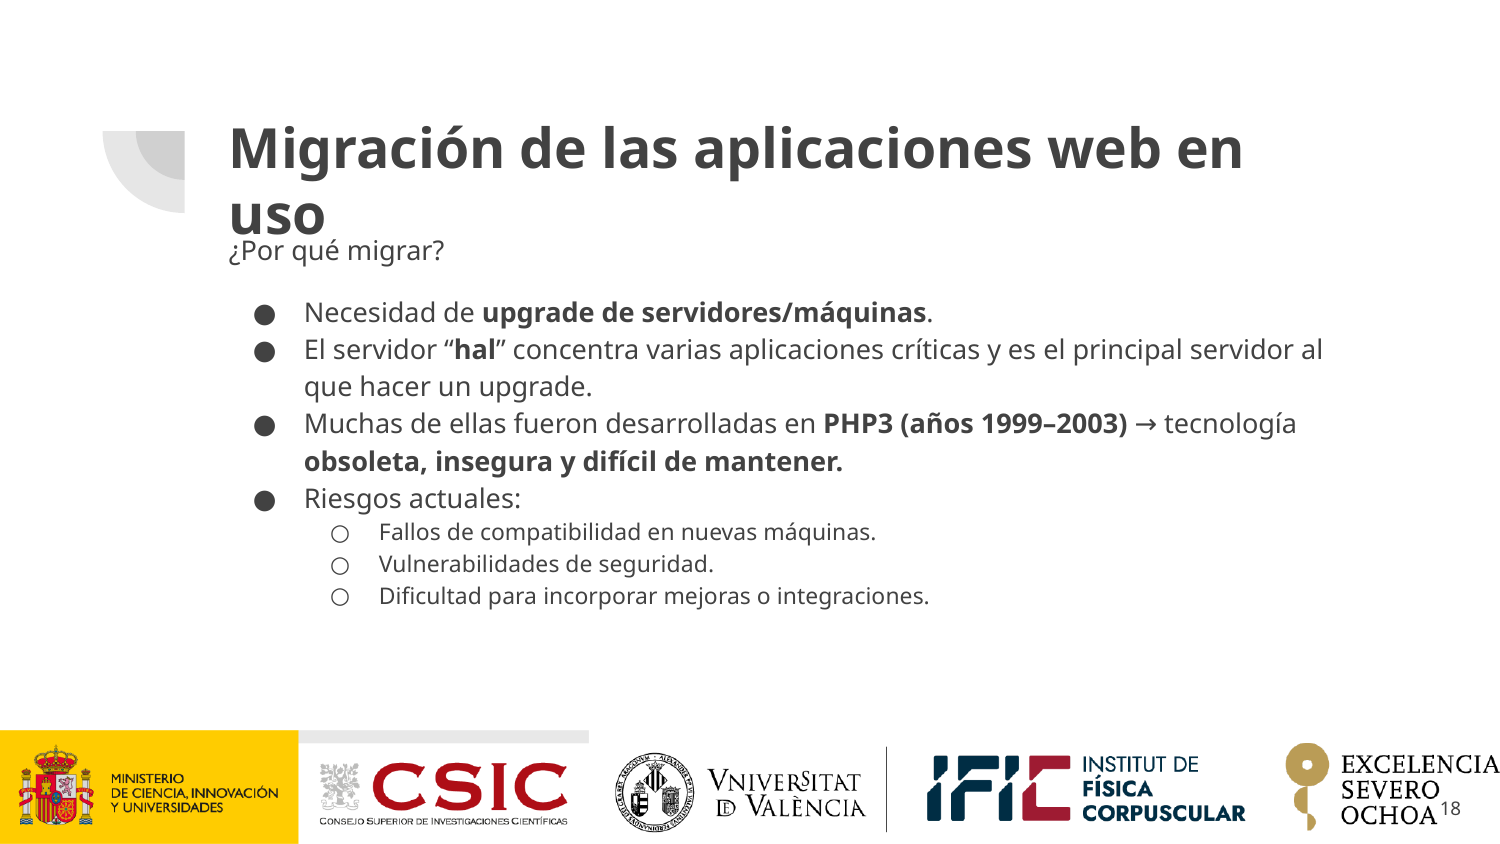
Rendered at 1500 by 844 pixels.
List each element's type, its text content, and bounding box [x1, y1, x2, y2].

picture [0, 730, 1500, 844]
list ¿Por qué migrar? Necesidad de upgrade de servidores/máquinas. El servidor “hal” concentra varias aplicaciones críticas y es el principal servidor al que hacer un upgrade. Muchas de ellas fueron desarrolladas en PHP3 (años 1999–2003) → tecnología obsoleta, insegura y difícil de mantener. Riesgos actuales: Fallos de compatibilidad en nuevas máquinas. Vulnerabilidades de seguridad. Dificultad para incorporar mejoras o integraciones. [213, 213, 1368, 631]
slide_number <number> [1386, 777, 1477, 842]
title Migración de las aplicaciones web en uso [213, 98, 1368, 213]
